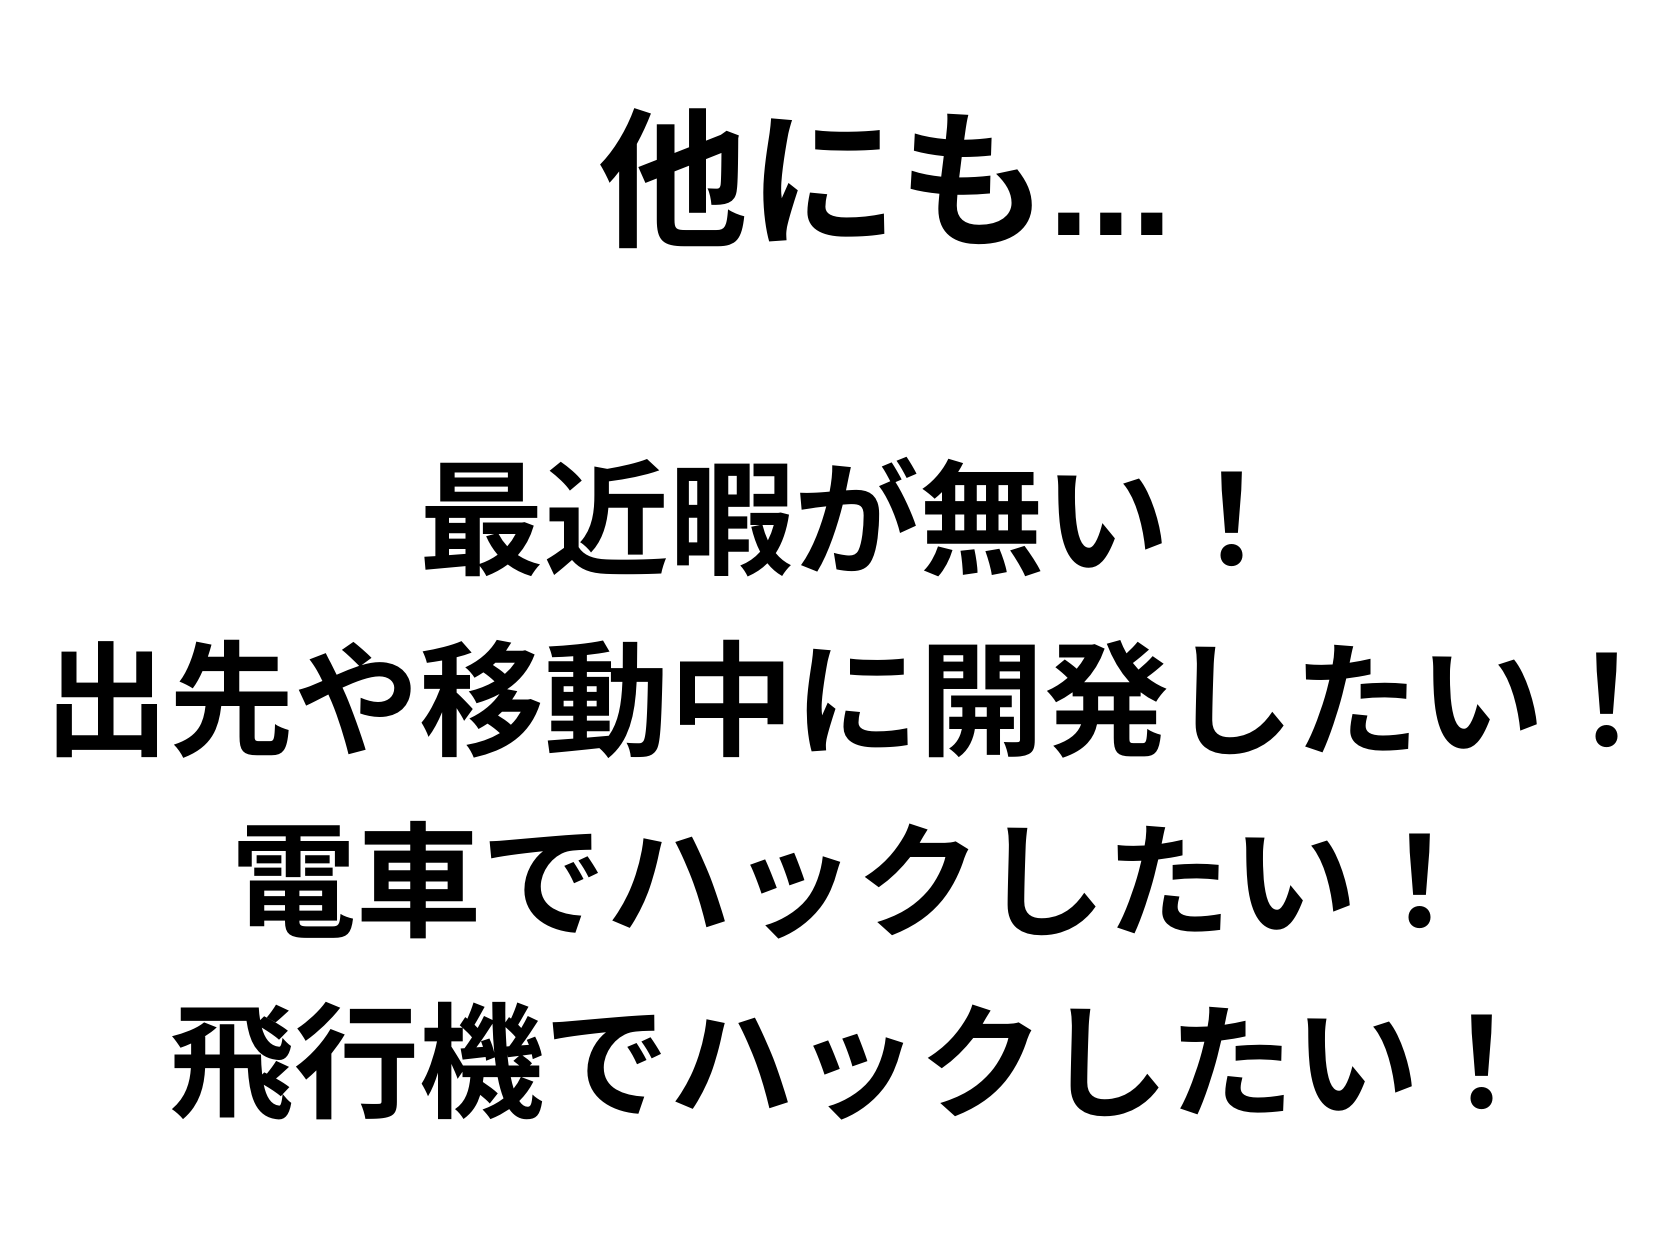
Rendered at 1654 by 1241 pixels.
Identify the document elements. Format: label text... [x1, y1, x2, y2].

text_box 最近暇が無い！ 出先や移動中に開発したい！ 電車でハックしたい！ 飛行機でハックしたい！ [29, 413, 1635, 929]
text_box 他にも... [583, 53, 1152, 237]
